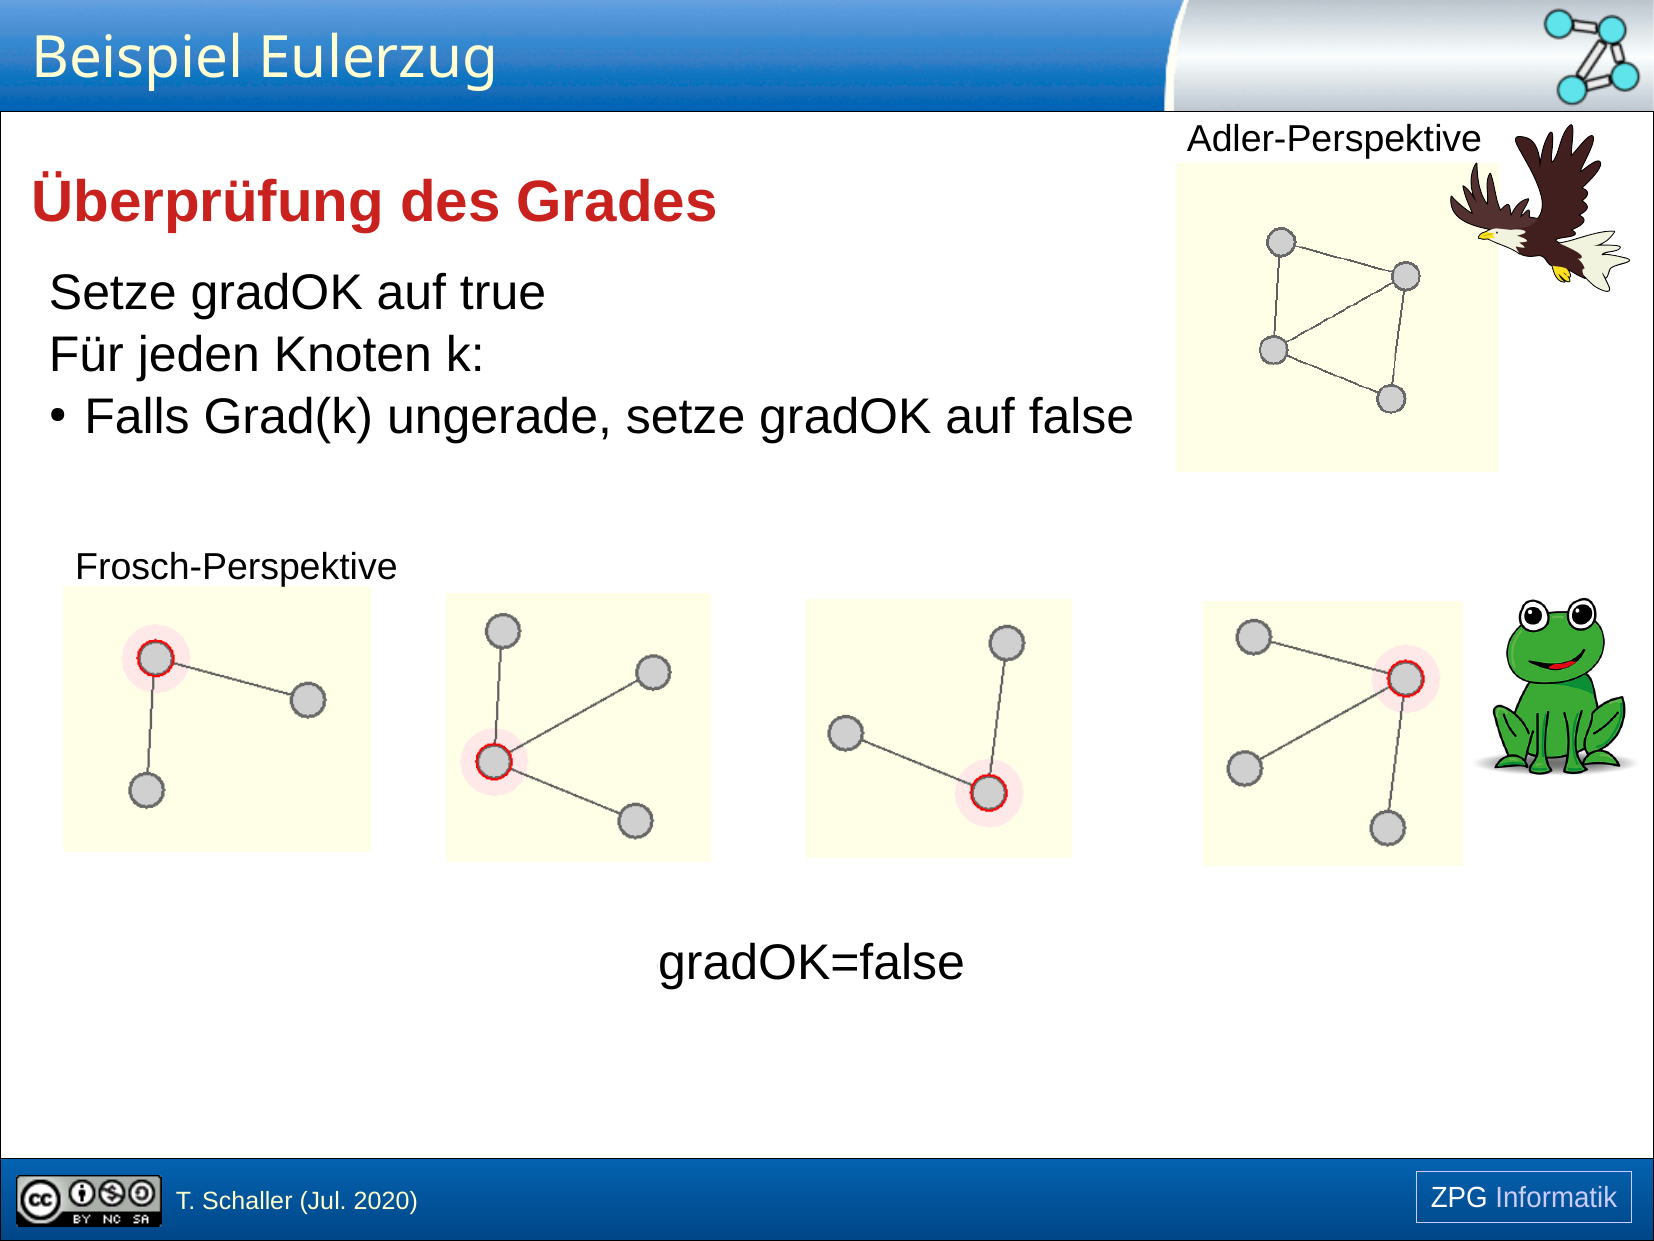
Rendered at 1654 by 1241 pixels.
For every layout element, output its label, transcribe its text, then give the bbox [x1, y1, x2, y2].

picture [446, 593, 711, 862]
title Beispiel Eulerzug [31, 16, 1151, 94]
text_box Frosch-Perspektive [60, 538, 415, 637]
picture [63, 637, 371, 853]
text_box Überprüfung des Grades [31, 168, 900, 235]
picture [16, 1175, 162, 1227]
picture [805, 599, 1072, 858]
text_box Setze gradOK auf true Für jeden Knoten k: Falls Grad(k) ungerade, setze gradOK auf false [48, 264, 1424, 629]
picture [1203, 563, 1654, 866]
picture [0, 0, 1654, 111]
text_box gradOK=false [658, 934, 1297, 1022]
picture [1176, 124, 1630, 472]
text_box Adler-Perspektive [1172, 110, 1503, 168]
